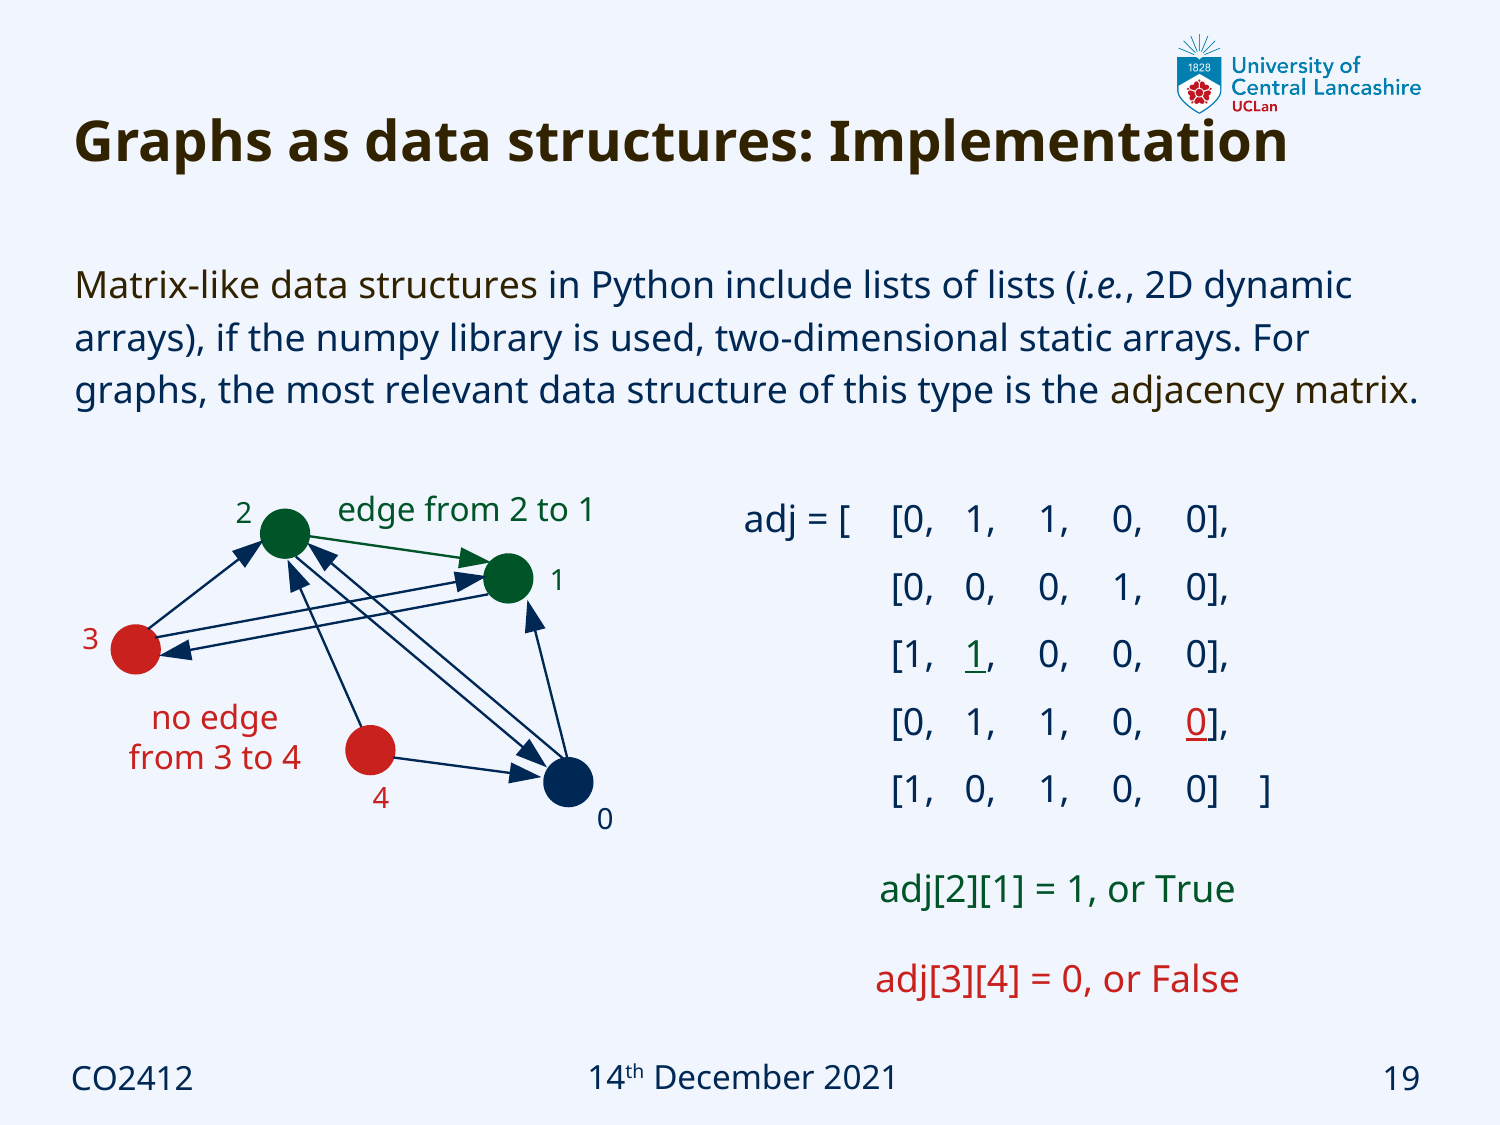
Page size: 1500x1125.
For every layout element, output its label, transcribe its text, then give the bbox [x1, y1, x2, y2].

text_box [544, 758, 593, 806]
text_box [346, 726, 395, 771]
text_box [115, 625, 160, 674]
text_box adj = [ [0, 1, 1, 0, 0], [0, 0, 0, 1, 0], [1, 1, 0, 0, 0], [0, 1, 1, 0, 0], [1, 0, 1, 0, 0] ] [728, 487, 1386, 818]
text_box no edge from 3 to 4 [106, 688, 324, 784]
title Graphs as data structures: Implementation [58, 54, 1500, 224]
text_box Matrix-like data structures in Python include lists of lists (i.e., 2D dynamic arrays), if the numpy library is used, two-dimensional static arrays. For graphs, the most relevant data structure of this type is the adjacency matrix. [59, 245, 1435, 444]
text_box adj[2][1] = 1, or True adj[3][4] = 0, or False [830, 857, 1285, 1008]
text_box [484, 554, 532, 603]
text_box 3 [67, 612, 115, 663]
text_box 1 [534, 554, 583, 605]
picture [1177, 34, 1421, 54]
text_box 0 [582, 792, 630, 843]
text_box 2 [220, 487, 269, 538]
text_box [261, 510, 309, 558]
text_box edge from 2 to 1 [322, 480, 630, 536]
text_box 4 [357, 771, 406, 822]
